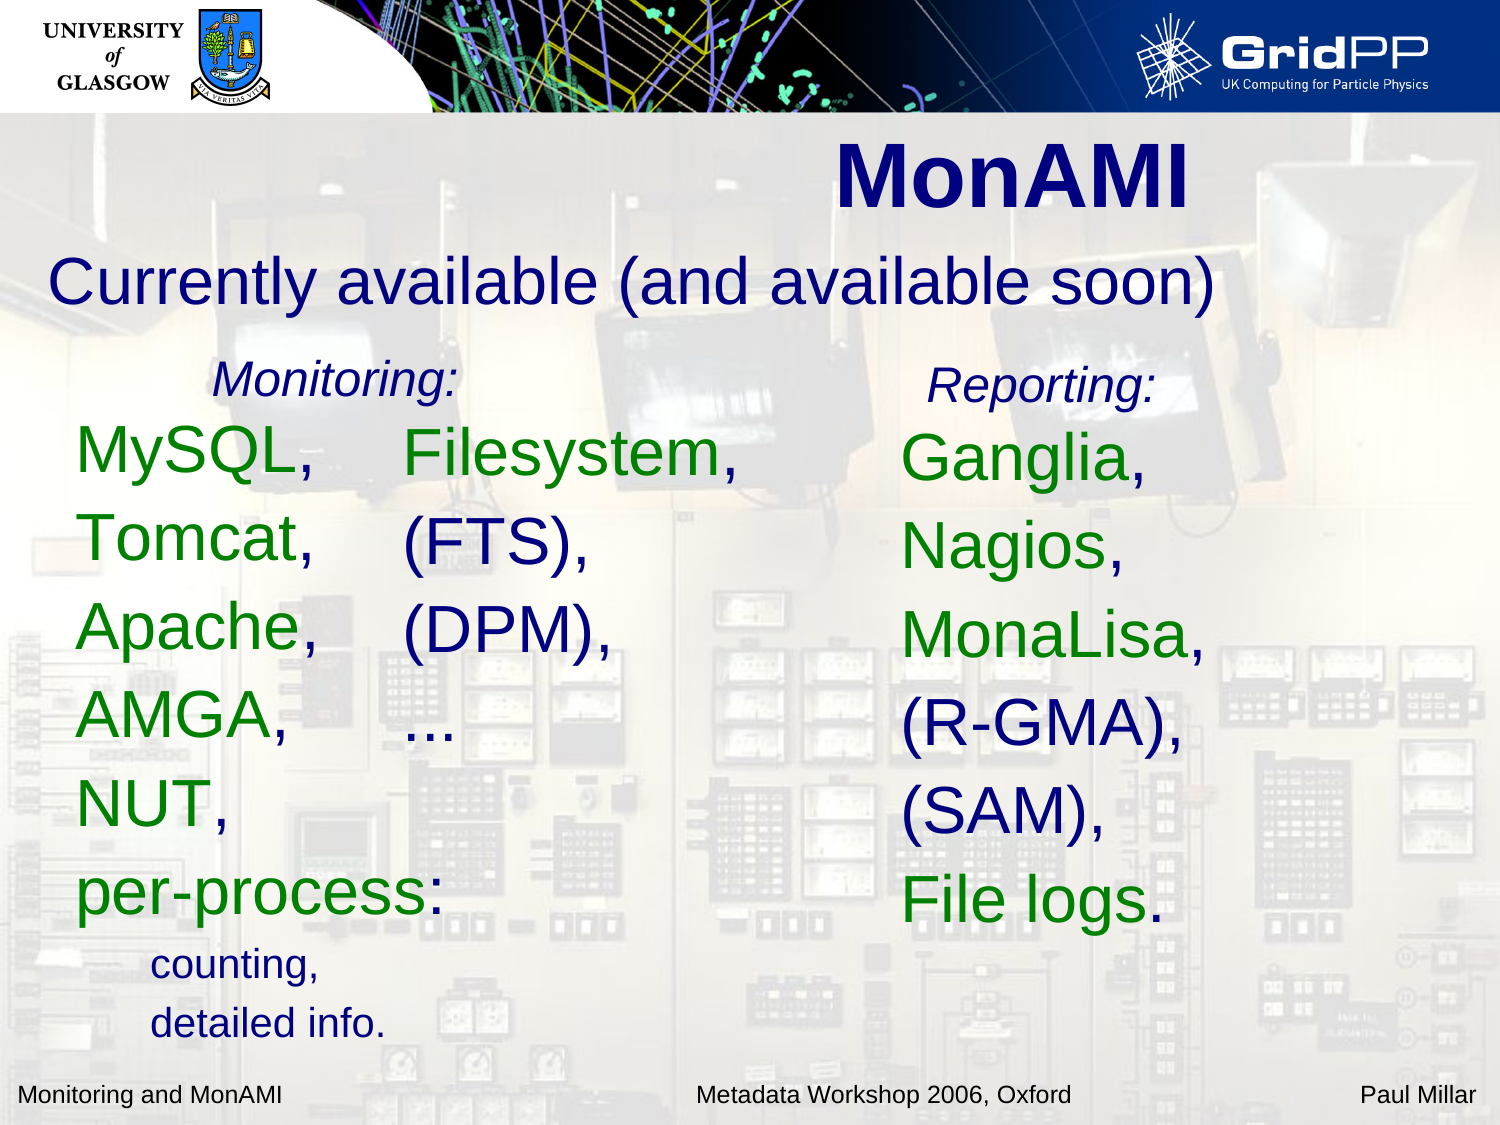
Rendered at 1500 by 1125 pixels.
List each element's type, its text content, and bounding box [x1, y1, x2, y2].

text_box Monitoring: [211, 348, 496, 404]
list Filesystem, (FTS), (DPM), ... [402, 418, 778, 820]
list MySQL, Tomcat, Apache, AMGA, NUT, per-process: counting, detailed info. [75, 414, 676, 1051]
text_box Reporting: [926, 354, 1211, 410]
list Ganglia, Nagios, MonaLisa, (R-GMA), (SAM), File logs. [900, 422, 1216, 940]
title MonAMI [568, 127, 1457, 230]
picture [0, 0, 1500, 1125]
list Currently available (and available soon) [47, 247, 1276, 335]
